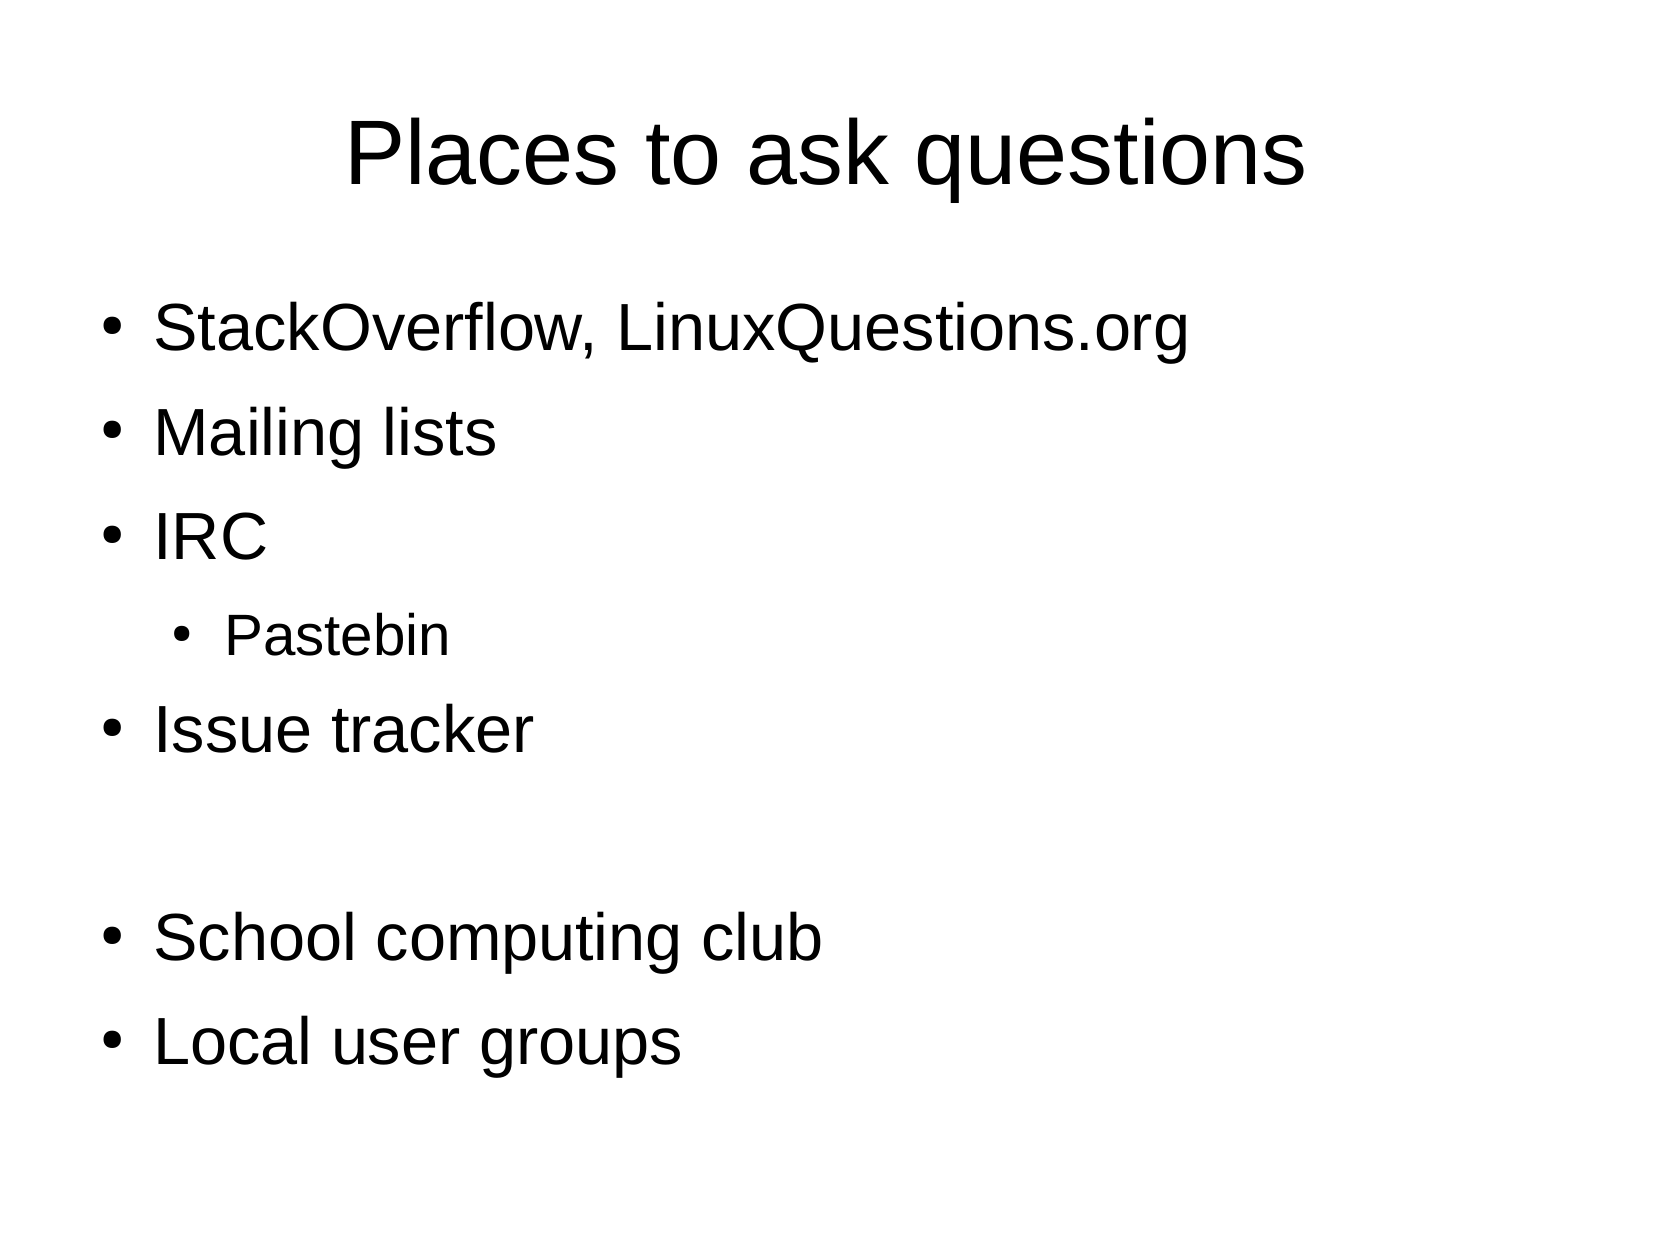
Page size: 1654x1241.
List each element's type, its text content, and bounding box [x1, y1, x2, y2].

list StackOverflow, LinuxQuestions.org Mailing lists IRC Pastebin Issue tracker School computing club Local user groups [82, 290, 1571, 1094]
title Places to ask questions [82, 56, 1571, 250]
